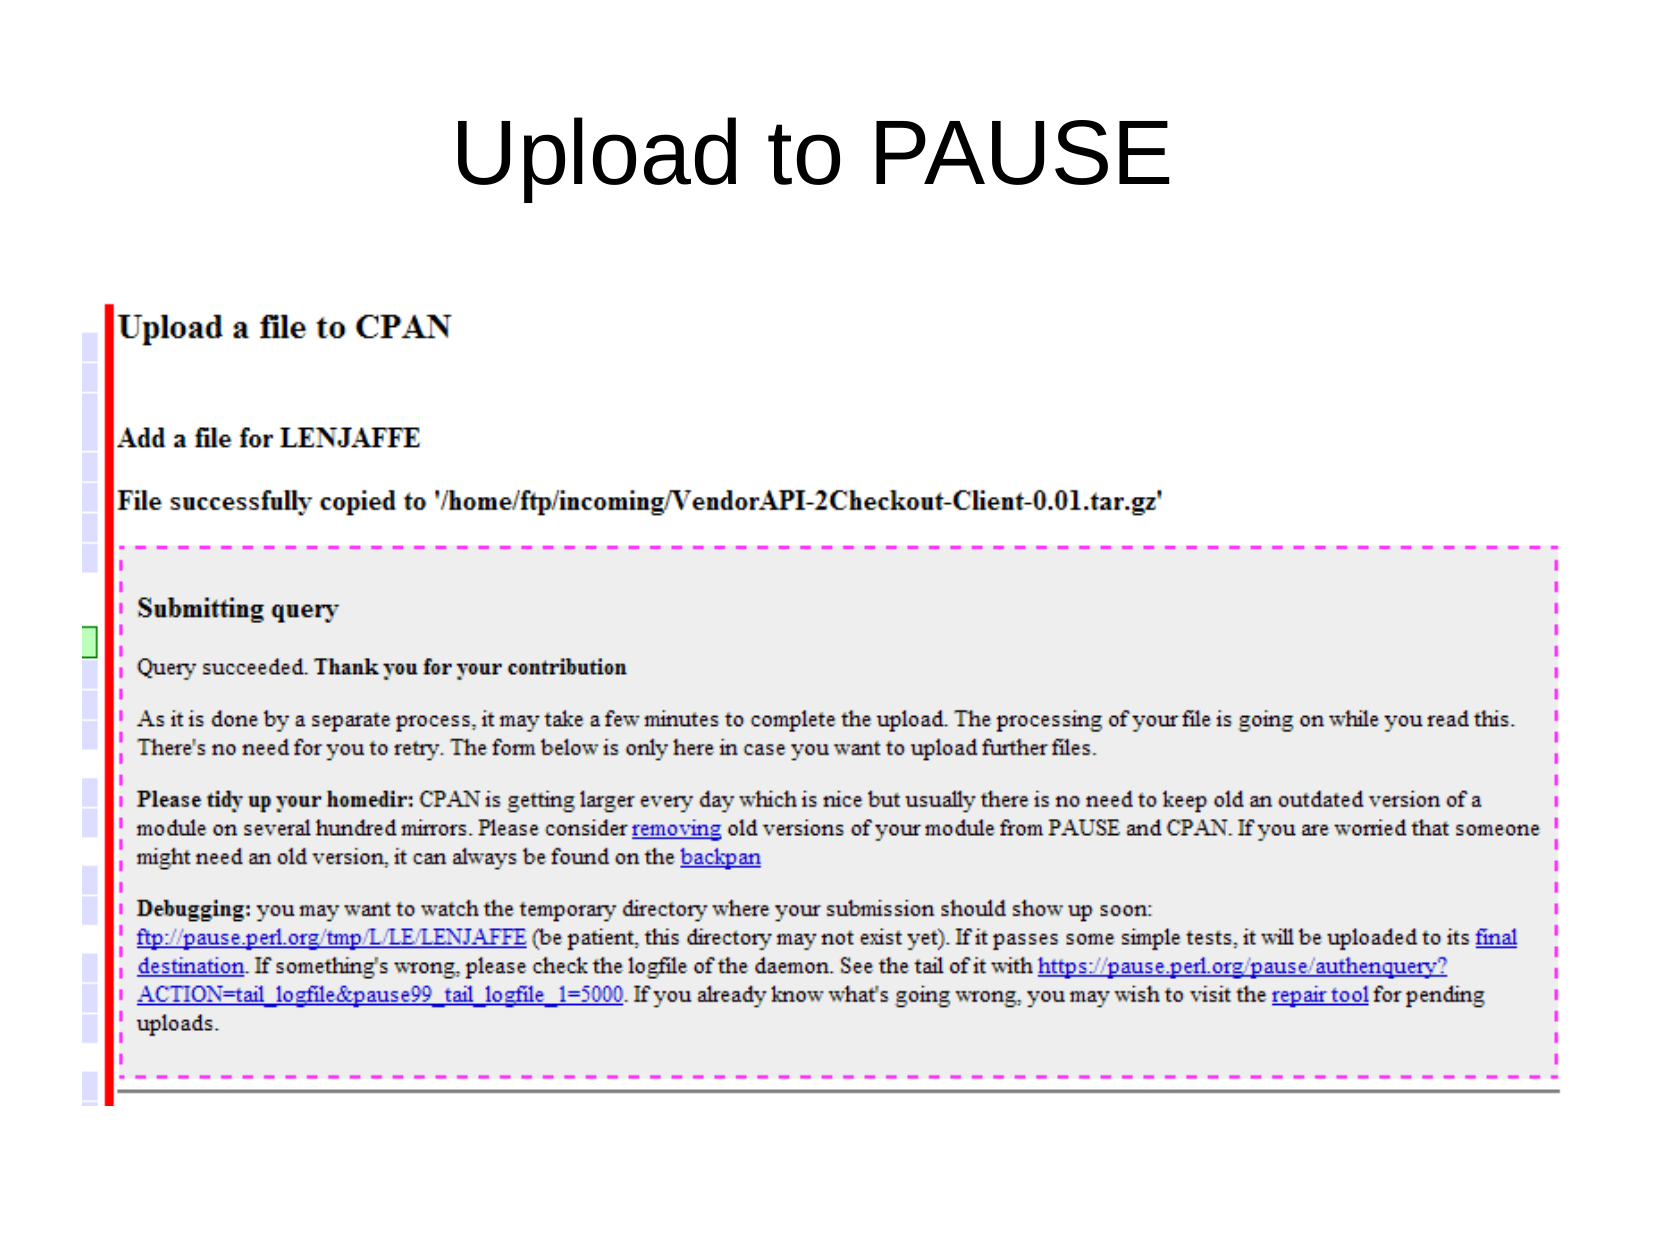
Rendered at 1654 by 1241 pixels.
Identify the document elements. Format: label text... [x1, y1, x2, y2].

picture [82, 292, 1571, 1106]
title Upload to PAUSE [82, 49, 1571, 257]
